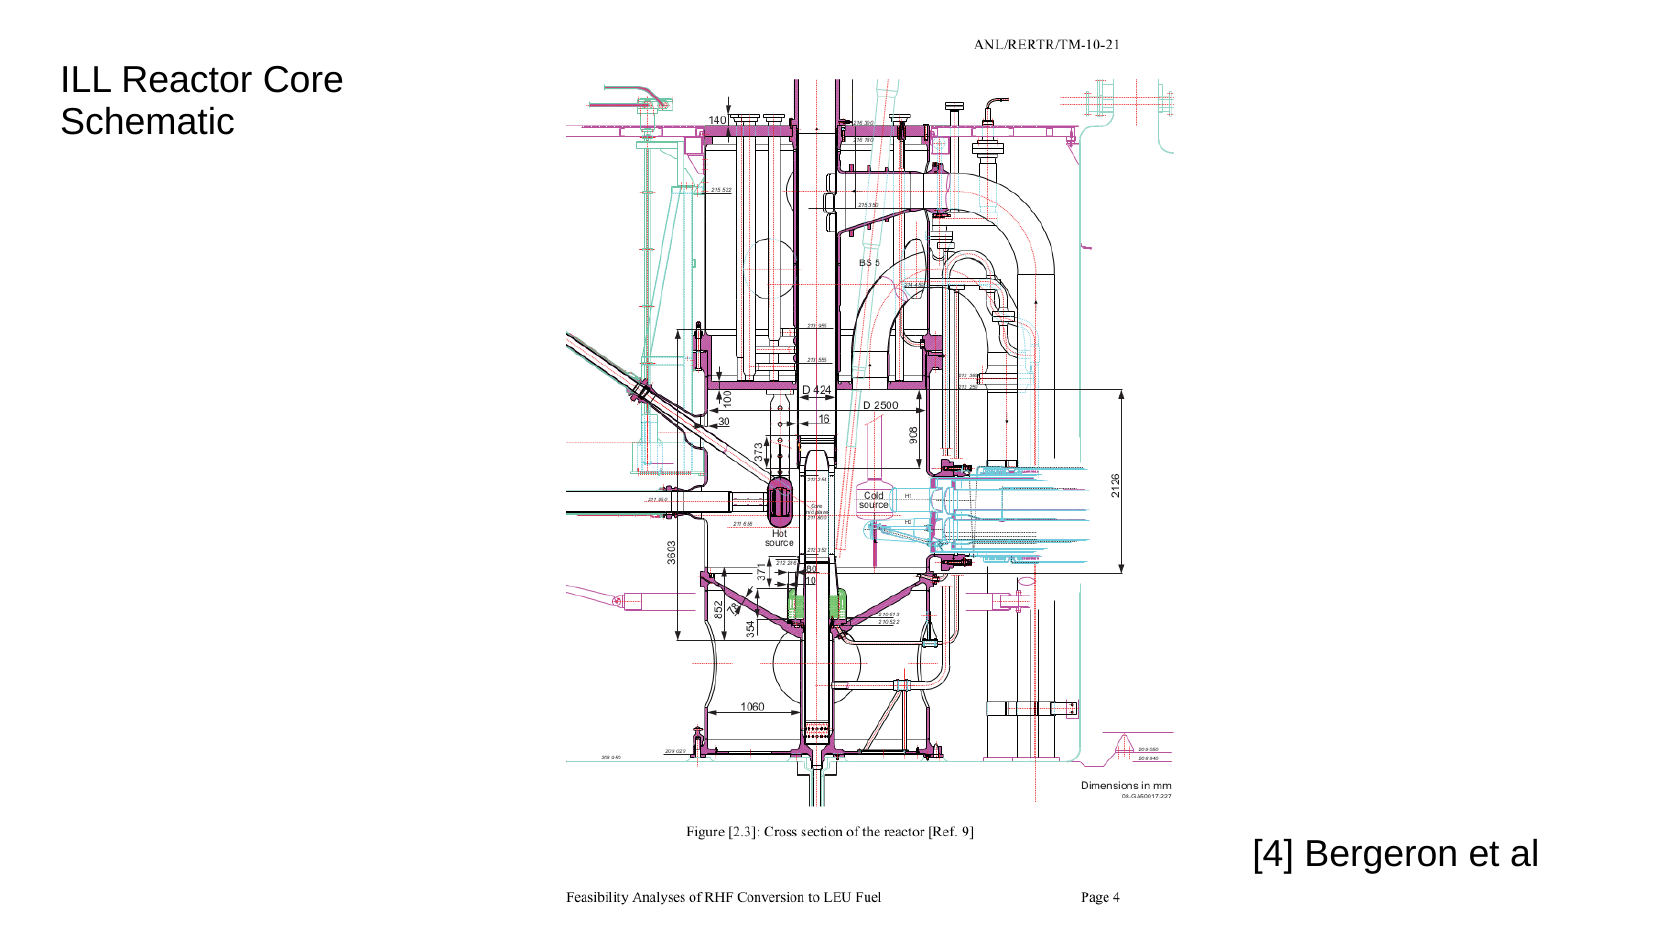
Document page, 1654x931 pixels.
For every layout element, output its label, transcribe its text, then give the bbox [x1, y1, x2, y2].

picture [466, 1, 1193, 922]
text_box ILL Reactor Core Schematic [45, 50, 381, 192]
text_box [4] Bergeron et al [1237, 825, 1576, 882]
